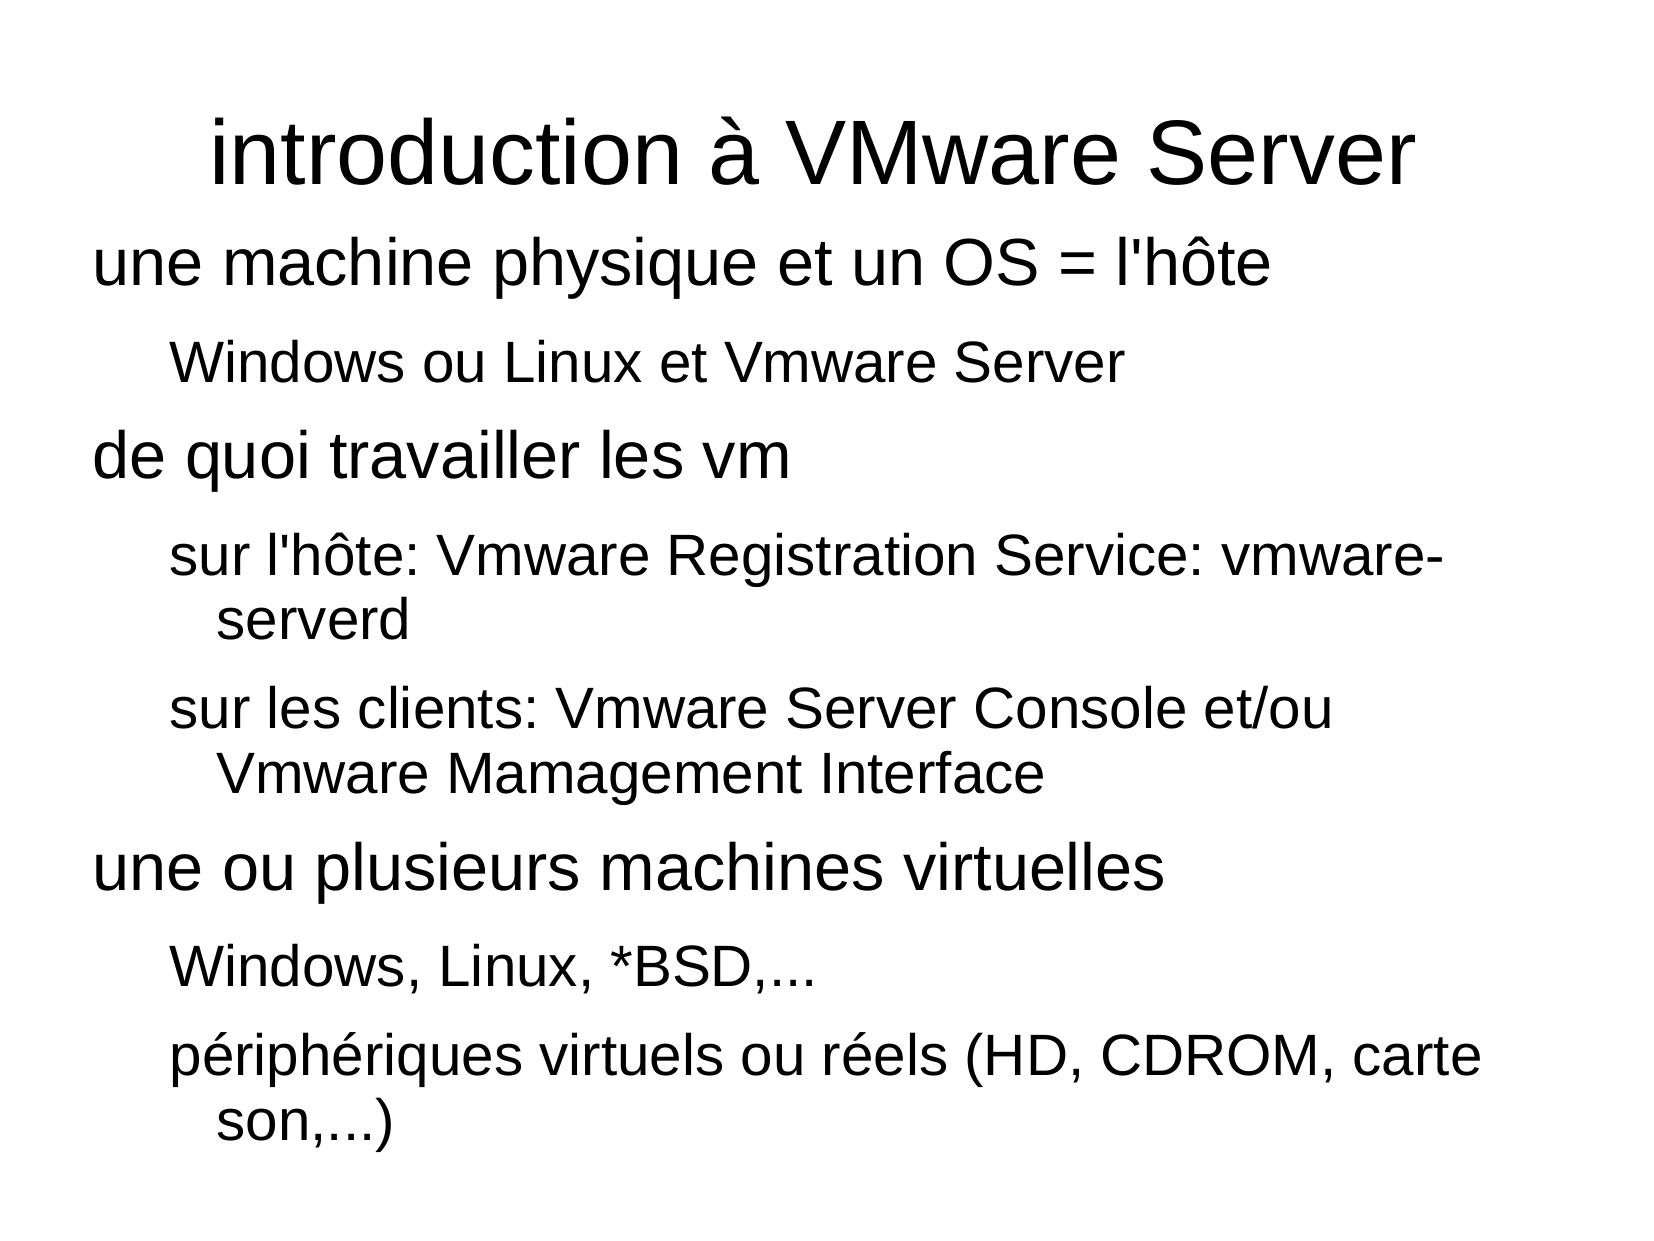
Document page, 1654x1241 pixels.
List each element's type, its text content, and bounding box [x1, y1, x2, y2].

title introduction à VMware Server [82, 49, 1571, 257]
list une machine physique et un OS = l'hôte Windows ou Linux et Vmware Server de quoi travailler les vm sur l'hôte: Vmware Registration Service: vmware-serverd sur les clients: Vmware Server Console et/ou Vmware Mamagement Interface une ou plusieurs machines virtuelles Windows, Linux, *BSD,... périphériques virtuels ou réels (HD, CDROM, carte son,...) [75, 225, 1564, 1151]
